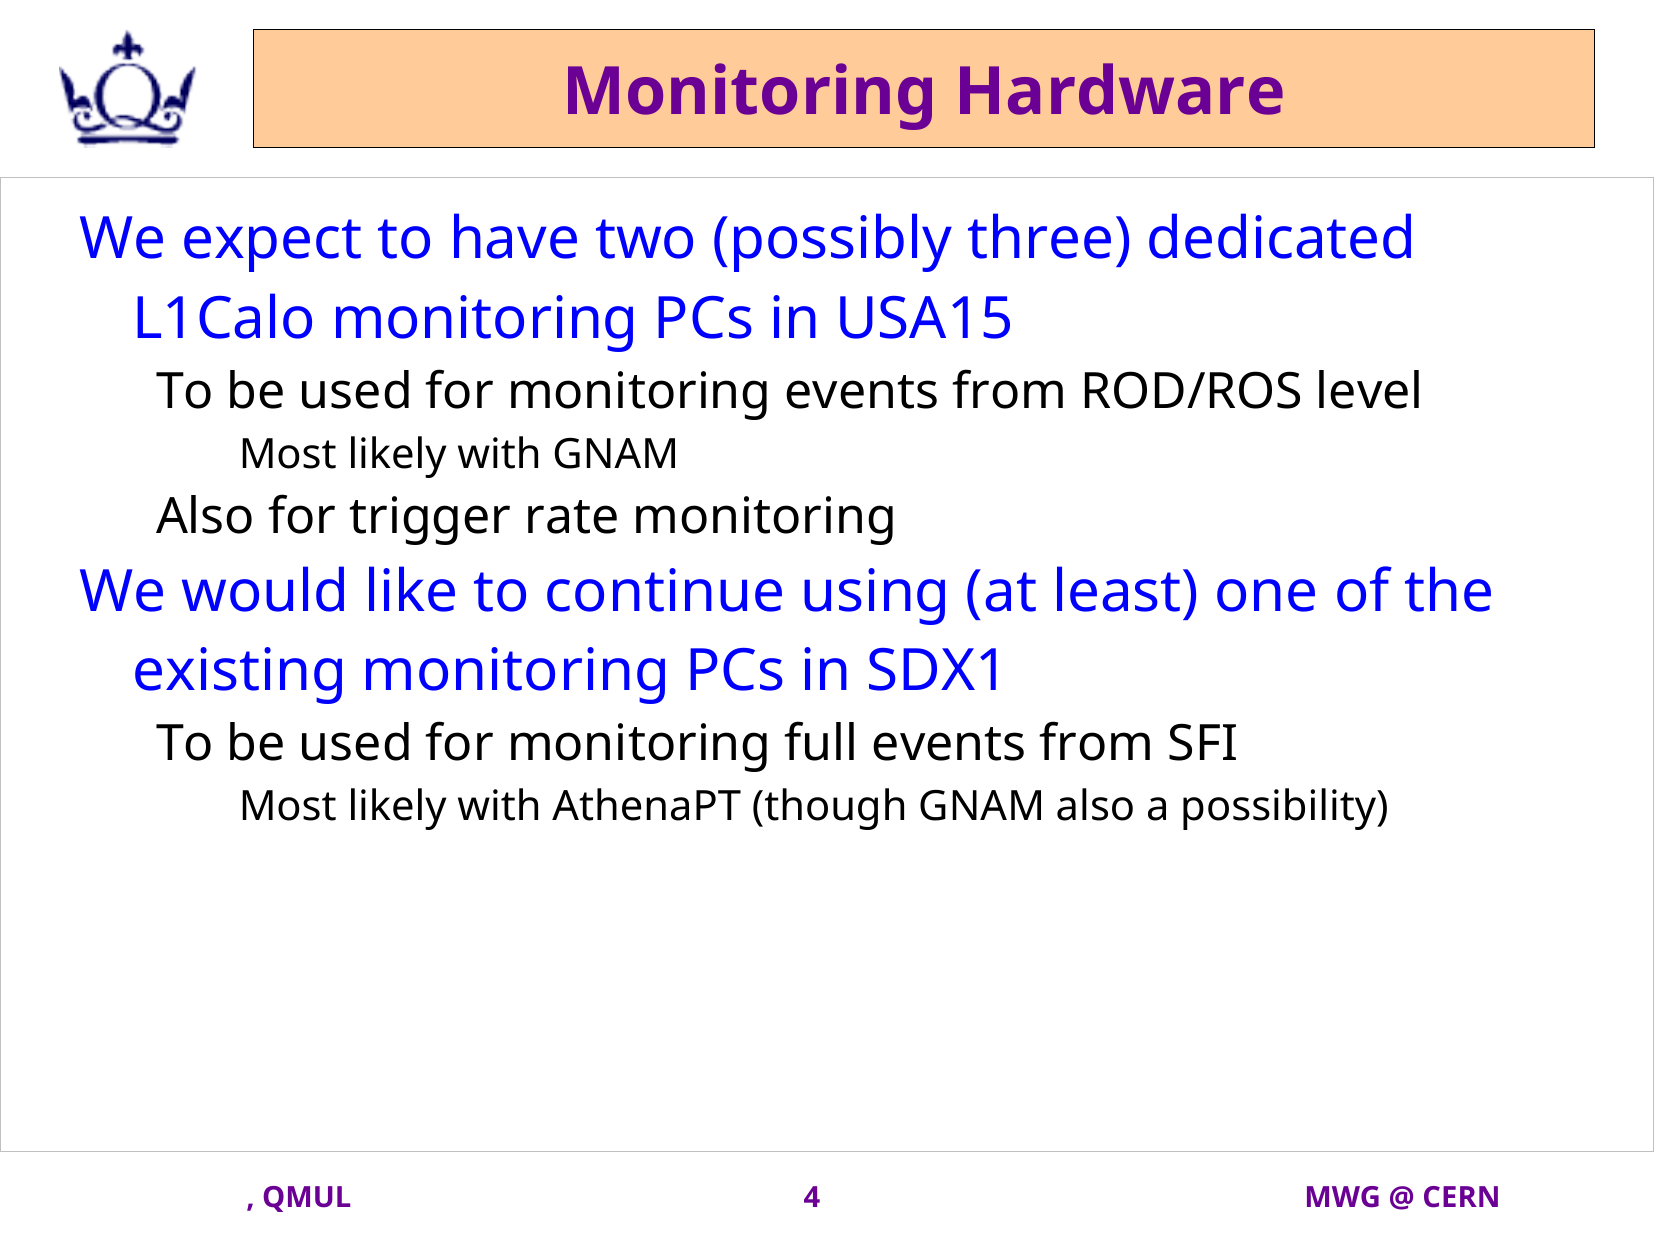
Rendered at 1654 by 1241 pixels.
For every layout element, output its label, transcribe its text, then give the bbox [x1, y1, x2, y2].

title Monitoring Hardware [253, 29, 1595, 148]
list We expect to have two (possibly three) dedicated L1Calo monitoring PCs in USA15 To be used for monitoring events from ROD/ROS level Most likely with GNAM Also for trigger rate monitoring We would like to continue using (at least) one of the existing monitoring PCs in SDX1 To be used for monitoring full events from SFI Most likely with AthenaPT (though GNAM also a possibility) [61, 196, 1605, 1152]
picture [59, 29, 200, 148]
